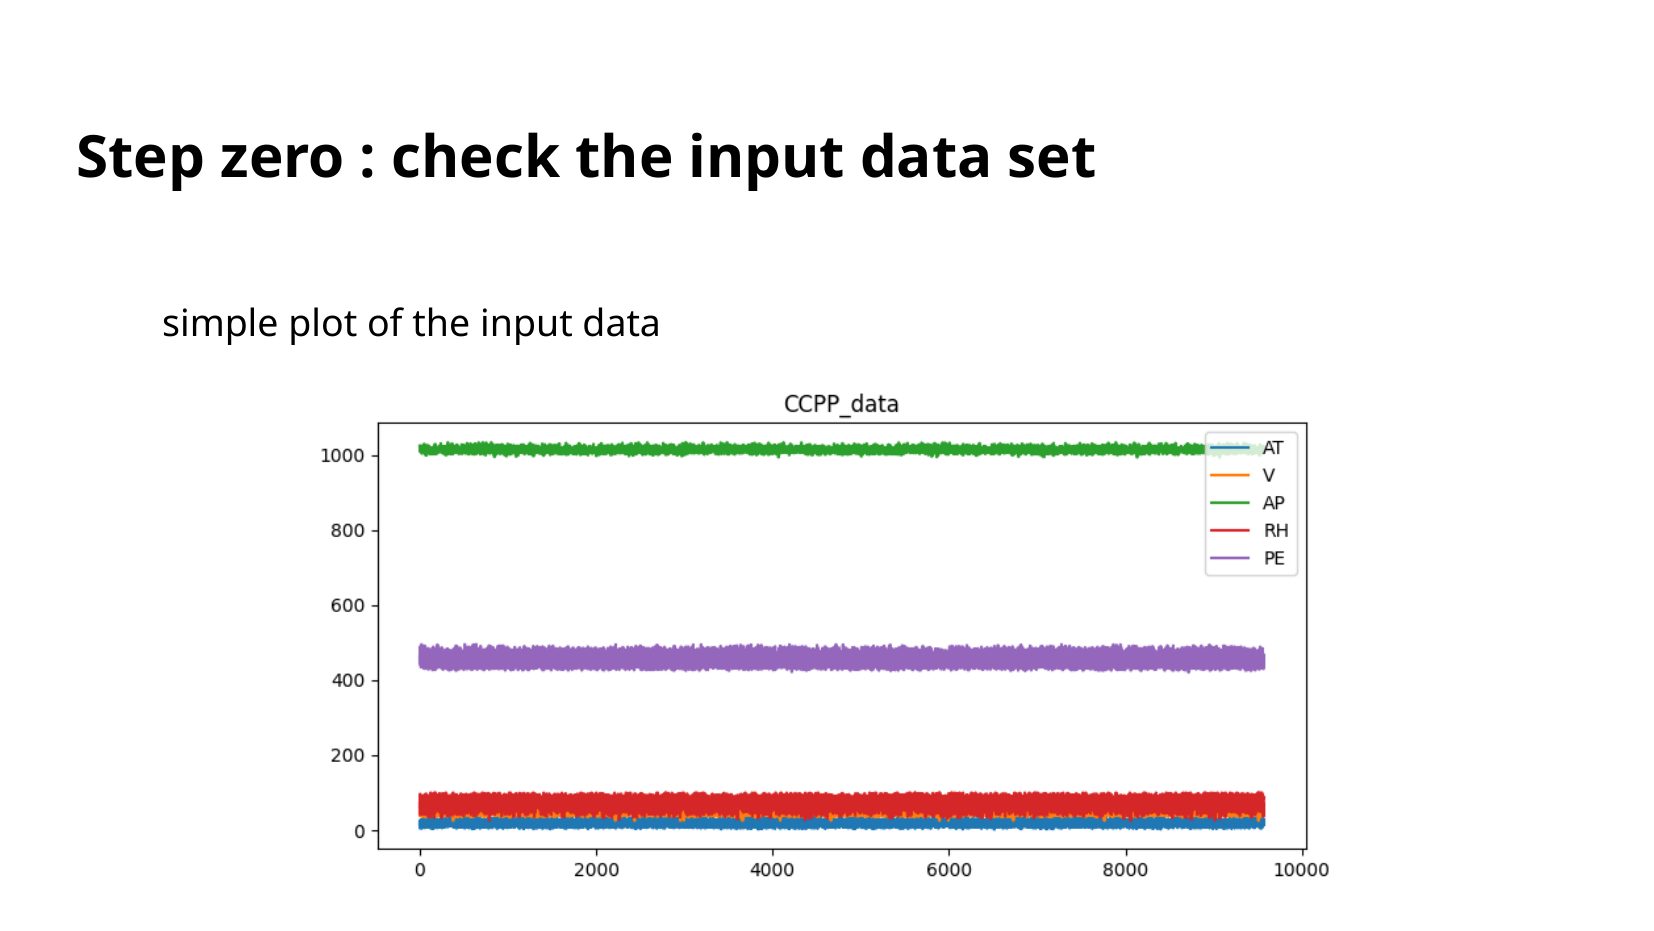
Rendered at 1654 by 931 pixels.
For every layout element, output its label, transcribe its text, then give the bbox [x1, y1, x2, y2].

title Step zero : check the input data set [76, 76, 1565, 233]
picture [299, 374, 1351, 901]
text_box simple plot of the input data [147, 288, 711, 355]
